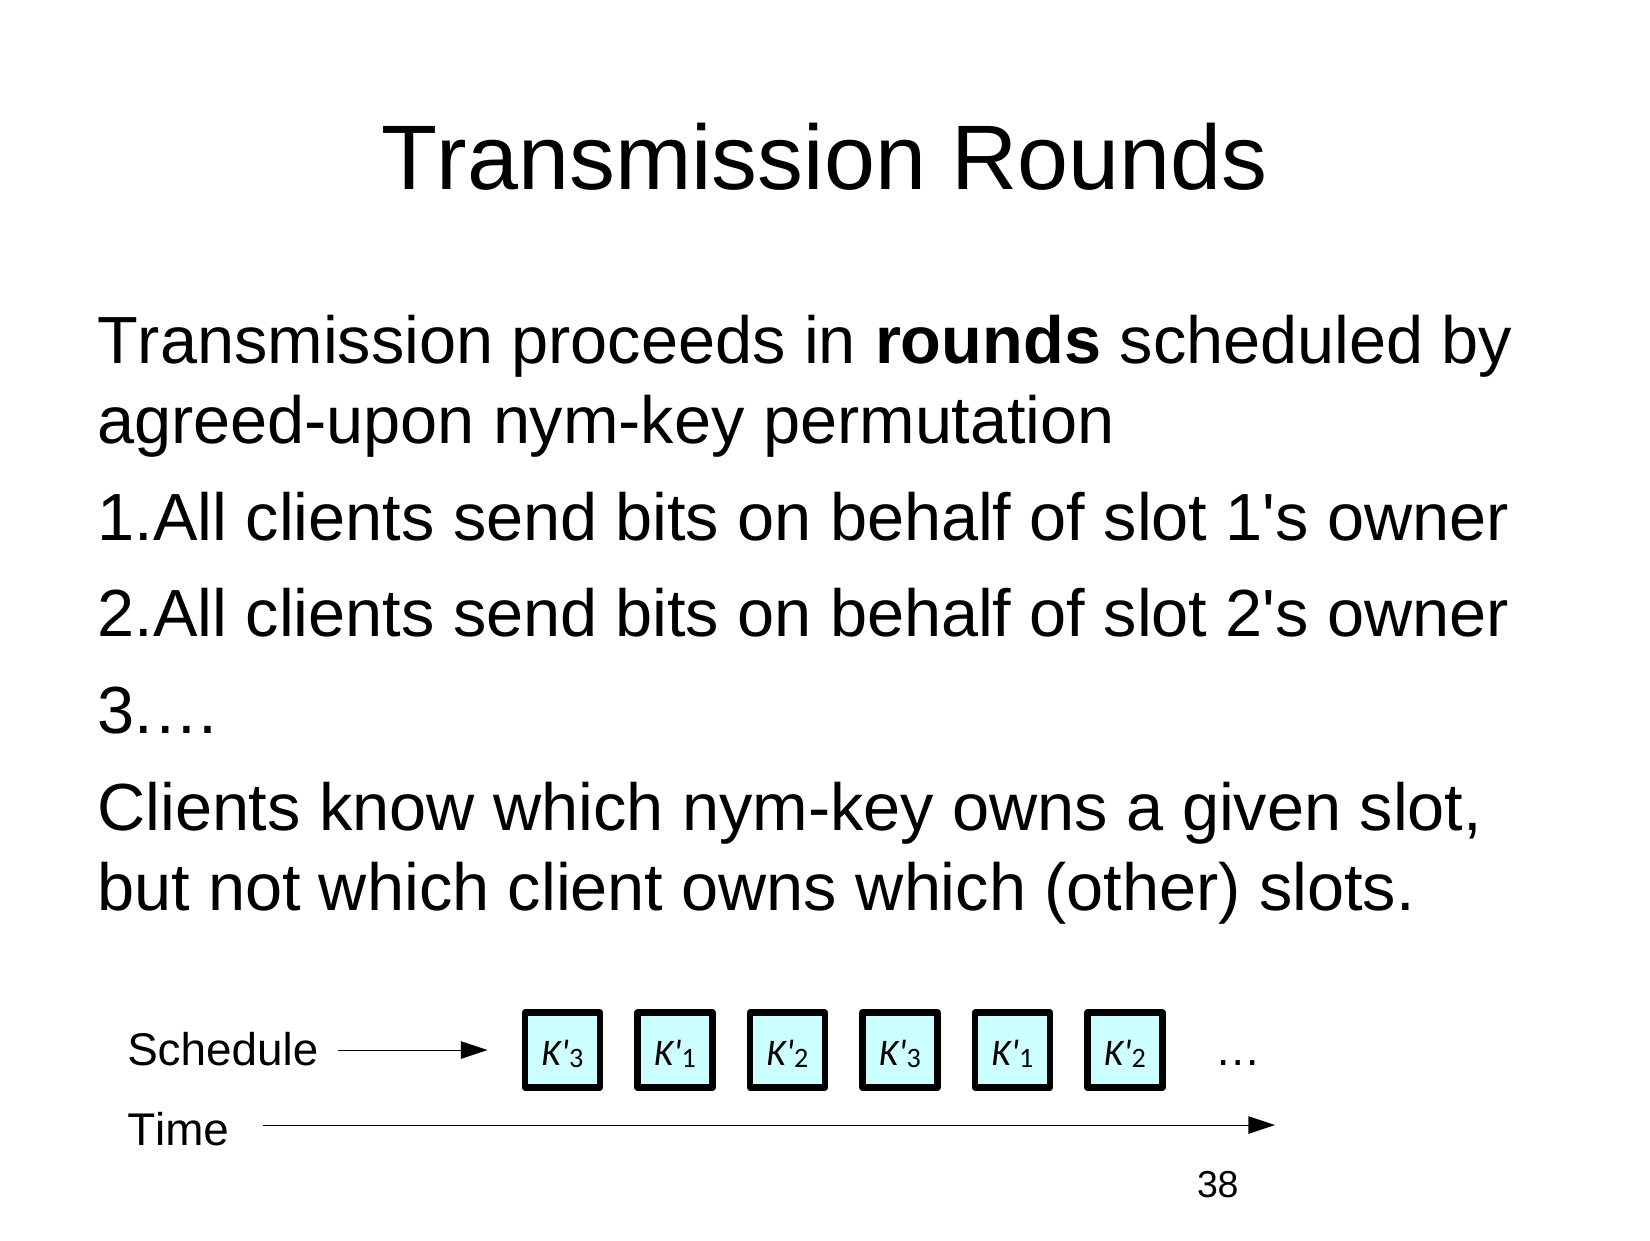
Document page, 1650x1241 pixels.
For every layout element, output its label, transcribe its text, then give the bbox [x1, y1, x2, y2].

title Transmission Rounds [82, 49, 1568, 257]
text_box K'1 [975, 1012, 1051, 1088]
text_box K'3 [525, 1012, 601, 1088]
text_box Time [112, 1092, 526, 1163]
text_box Schedule [112, 1012, 376, 1083]
text_box K'1 [637, 1012, 713, 1088]
list Transmission proceeds in rounds scheduled by agreed-upon nym-key permutation All clients send bits on behalf of slot 1's owner All clients send bits on behalf of slot 2's owner … Clients know which nym-key owns a given slot, but not which client owns which (other) slots. [82, 289, 1568, 1109]
text_box K'2 [750, 1012, 826, 1088]
text_box K'2 [1087, 1012, 1163, 1088]
text_box … [1200, 1012, 1313, 1083]
text_box K'3 [862, 1012, 938, 1088]
